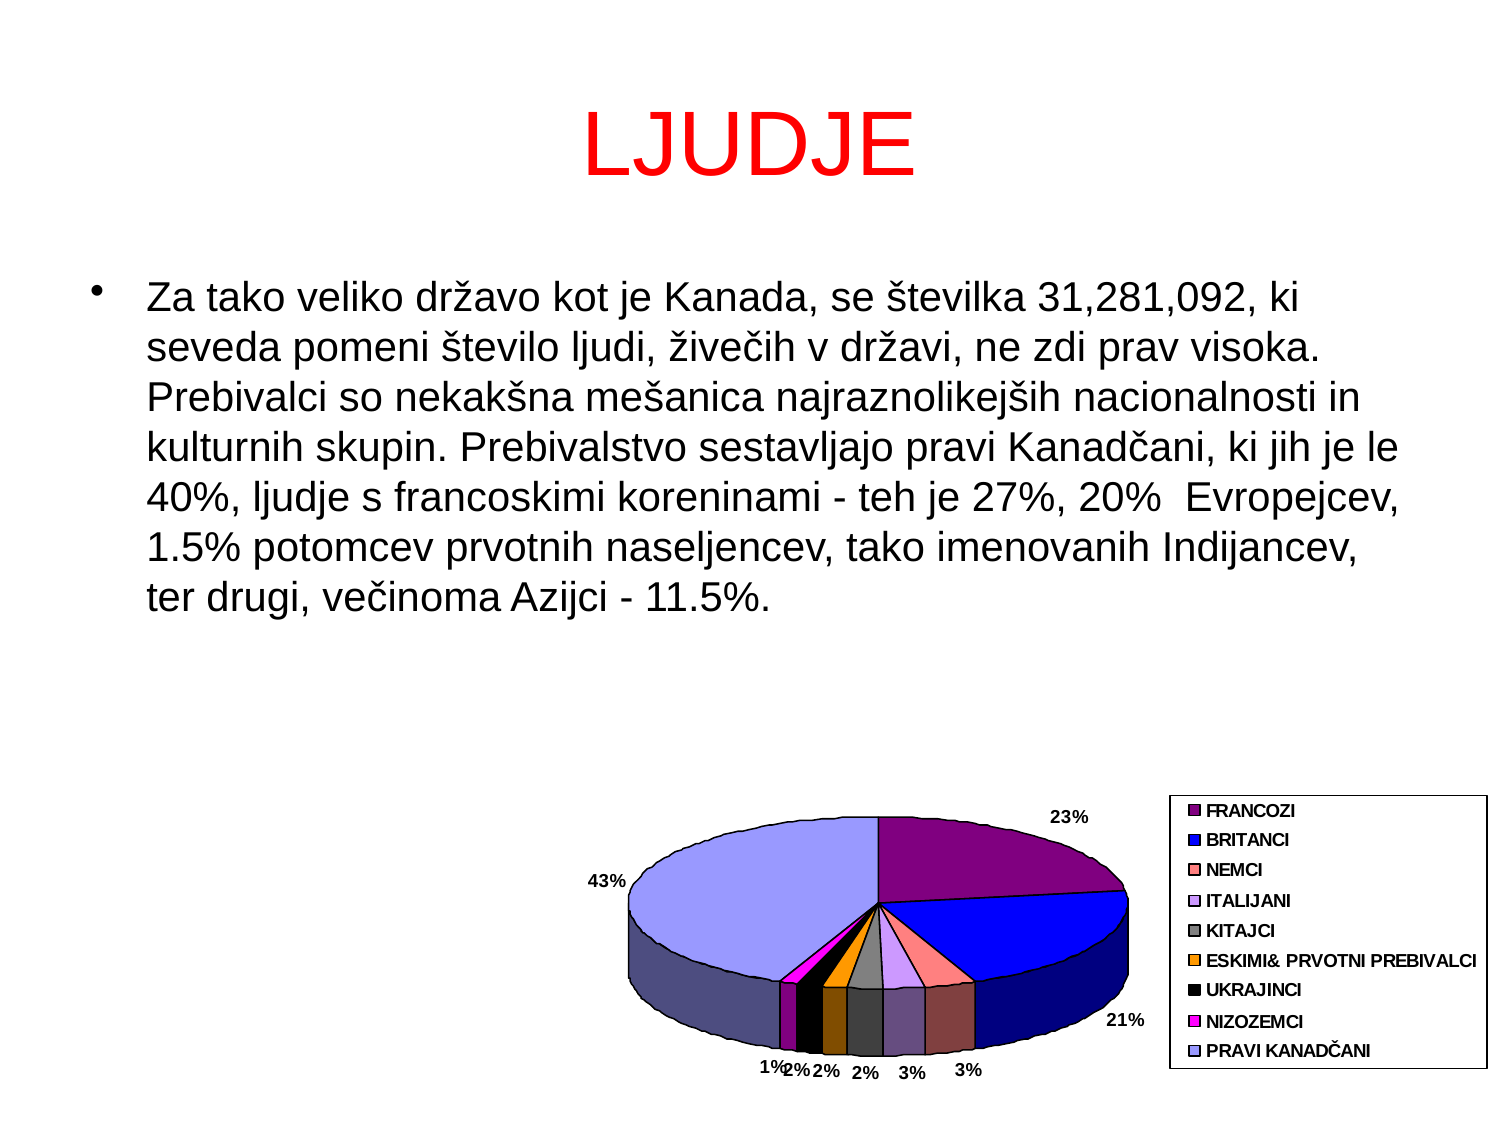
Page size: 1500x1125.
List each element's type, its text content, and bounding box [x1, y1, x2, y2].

title LJUDJE [75, 45, 1425, 233]
picture [570, 774, 1498, 1100]
list Za tako veliko državo kot je Kanada, se številka 31,281,092, ki seveda pomeni število ljudi, živečih v državi, ne zdi prav visoka. Prebivalci so nekakšna mešanica najraznolikejših nacionalnosti in kulturnih skupin. Prebivalstvo sestavljajo pravi Kanadčani, ki jih je le 40%, ljudje s francoskimi koreninami - teh je 27%, 20% Evropejcev, 1.5% potomcev prvotnih naseljencev, tako imenovanih Indijancev, ter drugi, večinoma Azijci - 11.5%. [75, 262, 1425, 1005]
